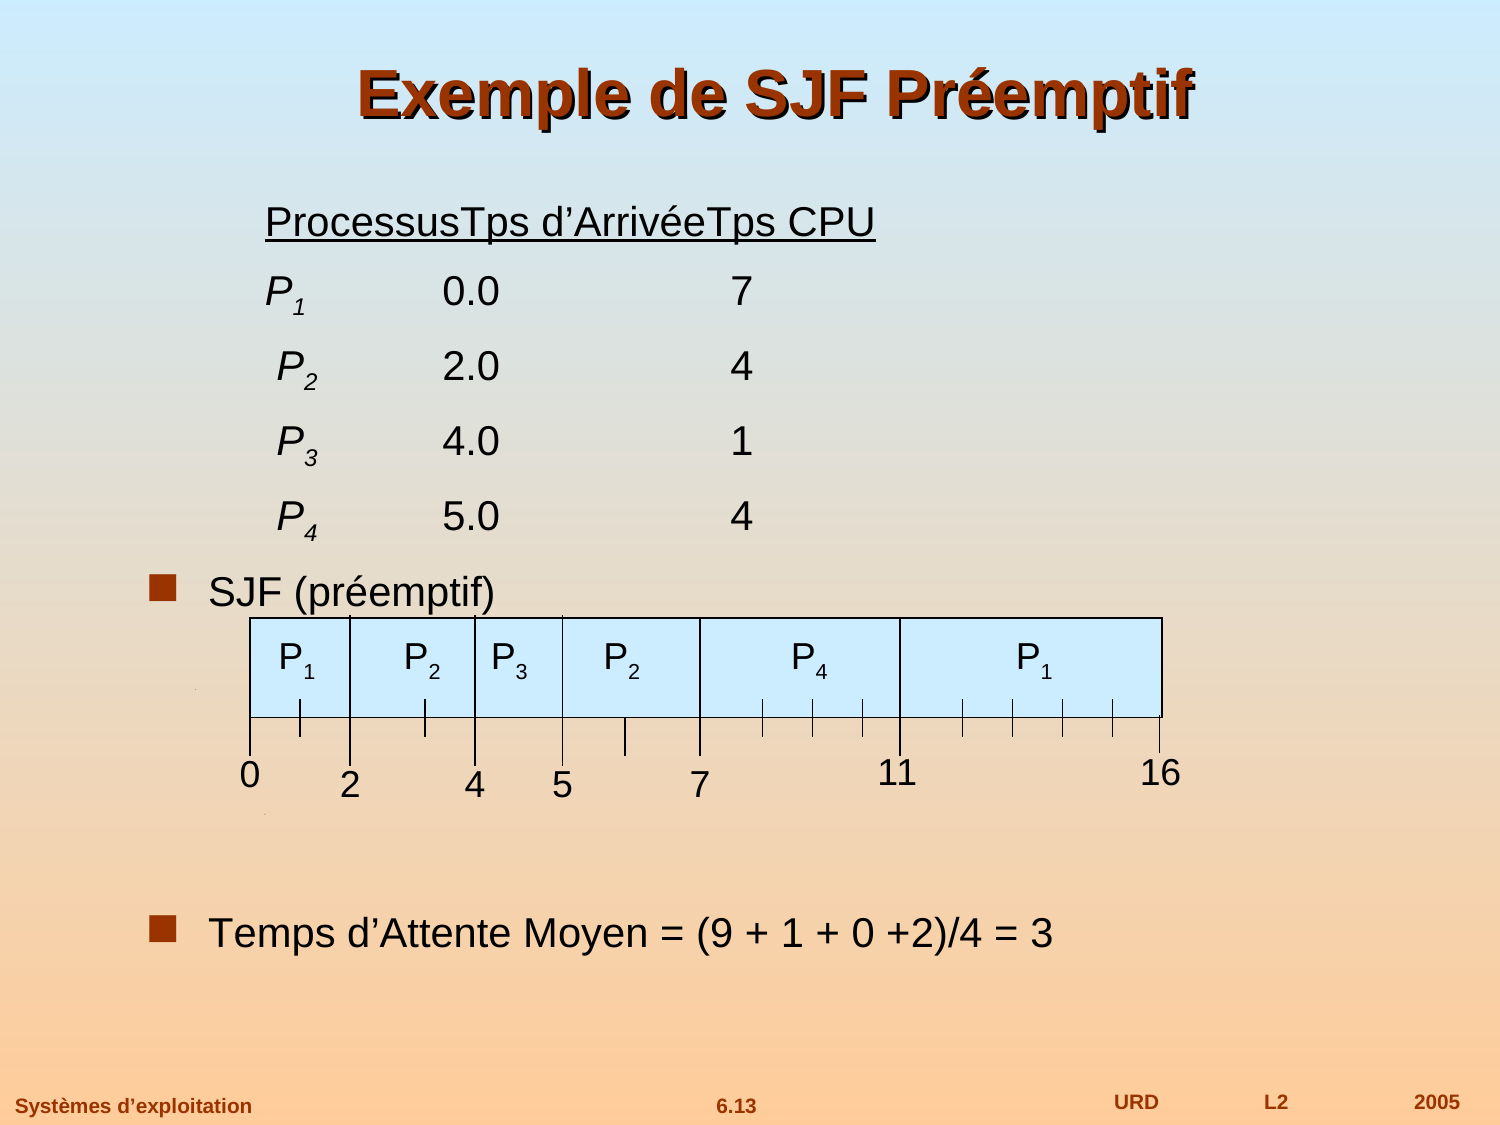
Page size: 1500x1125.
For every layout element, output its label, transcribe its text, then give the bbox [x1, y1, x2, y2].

text_box 2 [324, 752, 376, 814]
text_box 0 [224, 742, 276, 803]
text_box [351, 617, 474, 718]
text_box 7 [674, 752, 726, 814]
text_box P2 [388, 624, 456, 692]
text_box [249, 617, 349, 718]
text_box [901, 617, 1163, 718]
text_box P1 [1000, 624, 1068, 692]
text_box P3 [476, 624, 543, 692]
text_box [701, 617, 899, 718]
text_box P4 [775, 624, 843, 692]
text_box 11 [862, 739, 934, 801]
text_box 16 [1124, 739, 1197, 801]
text_box [563, 617, 699, 718]
text_box 4 [449, 752, 501, 814]
text_box [476, 617, 562, 718]
text_box P1 [263, 624, 331, 692]
text_box 5 [537, 752, 588, 814]
list Processus Tps d’Arrivée Tps CPU P1 0.0 7 P2 2.0 4 P3 4.0 1 P4 5.0 4 SJF (préemptif) Temps d’Attente Moyen = (9 + 1 + 0 +2)/4 = 3 [137, 187, 1426, 988]
title Exemple de SJF Préemptif [112, 37, 1438, 138]
text_box P2 [588, 624, 656, 692]
